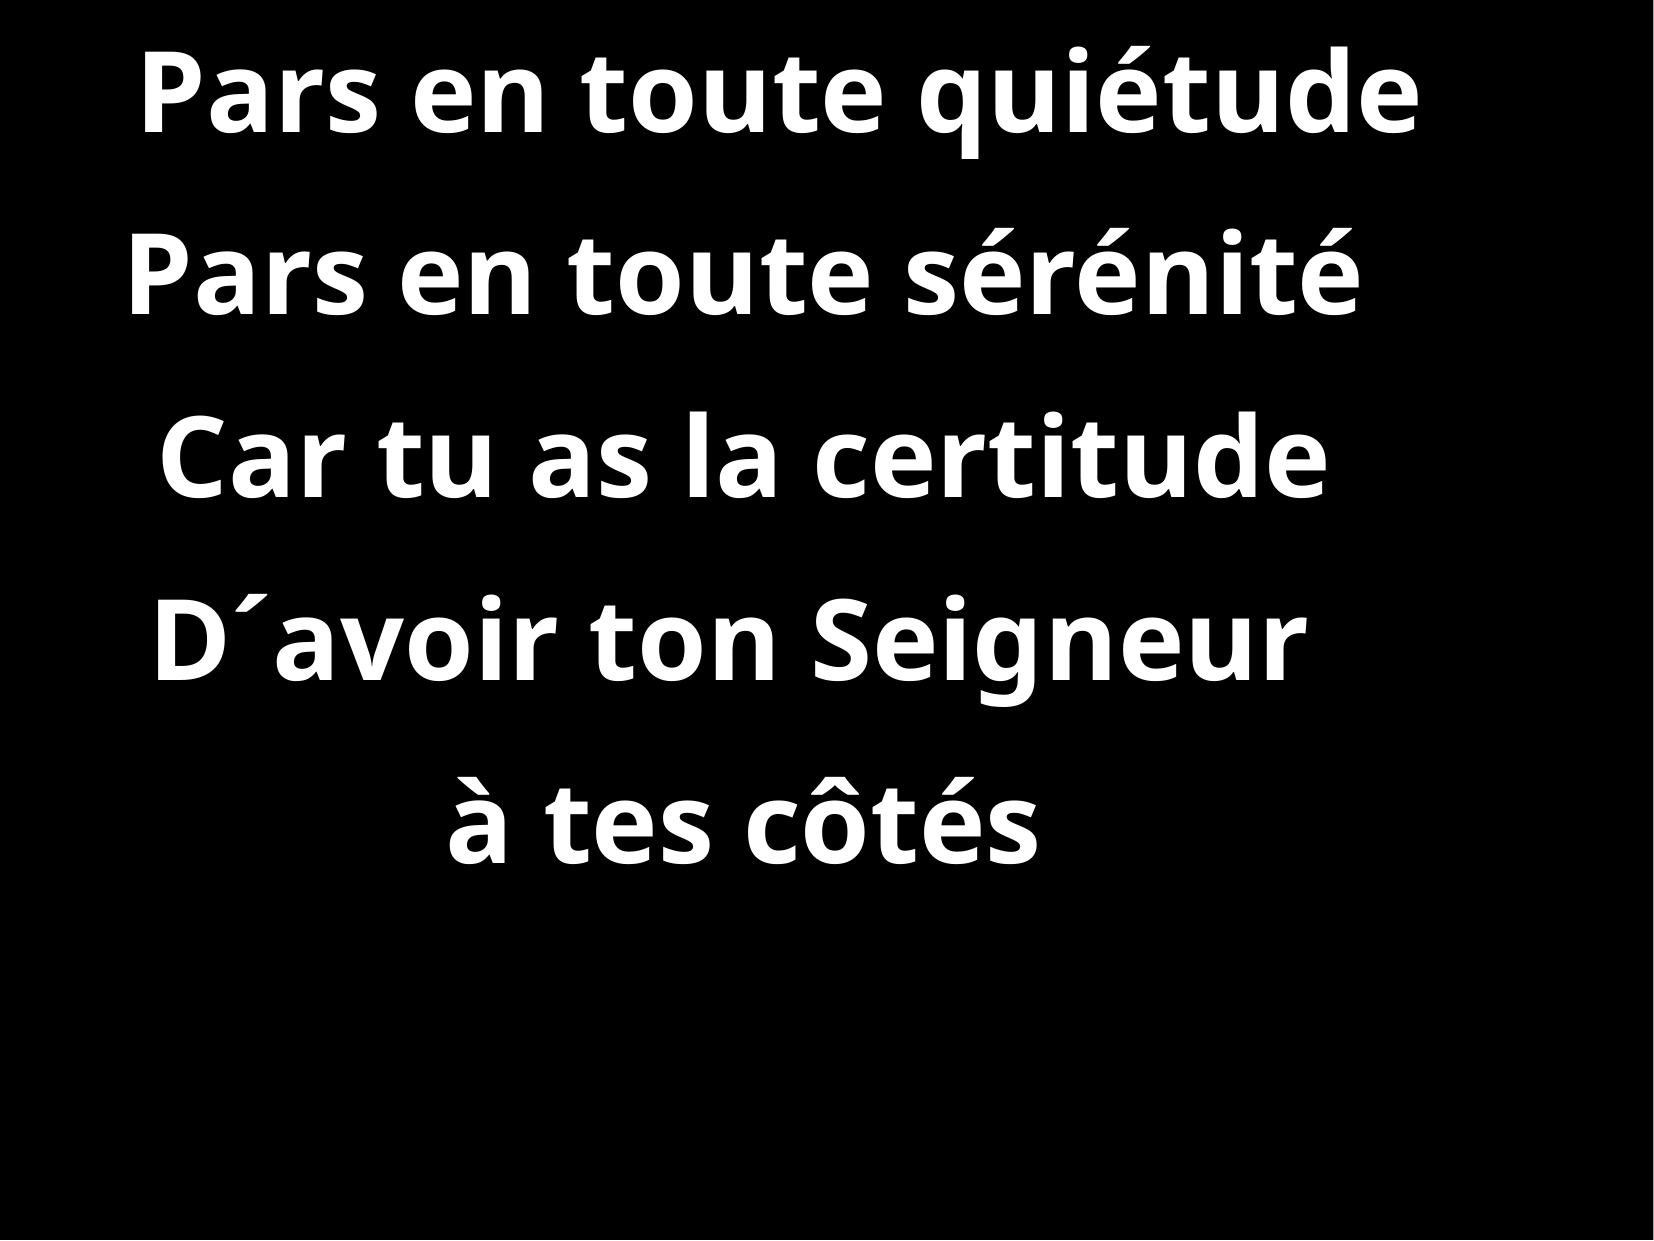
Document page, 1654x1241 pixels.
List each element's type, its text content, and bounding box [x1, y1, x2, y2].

list Pars en toute quiétude Pars en toute sérénité Car tu as la certitude D´avoir ton Seigneur à tes côtés [11, 11, 1477, 1087]
